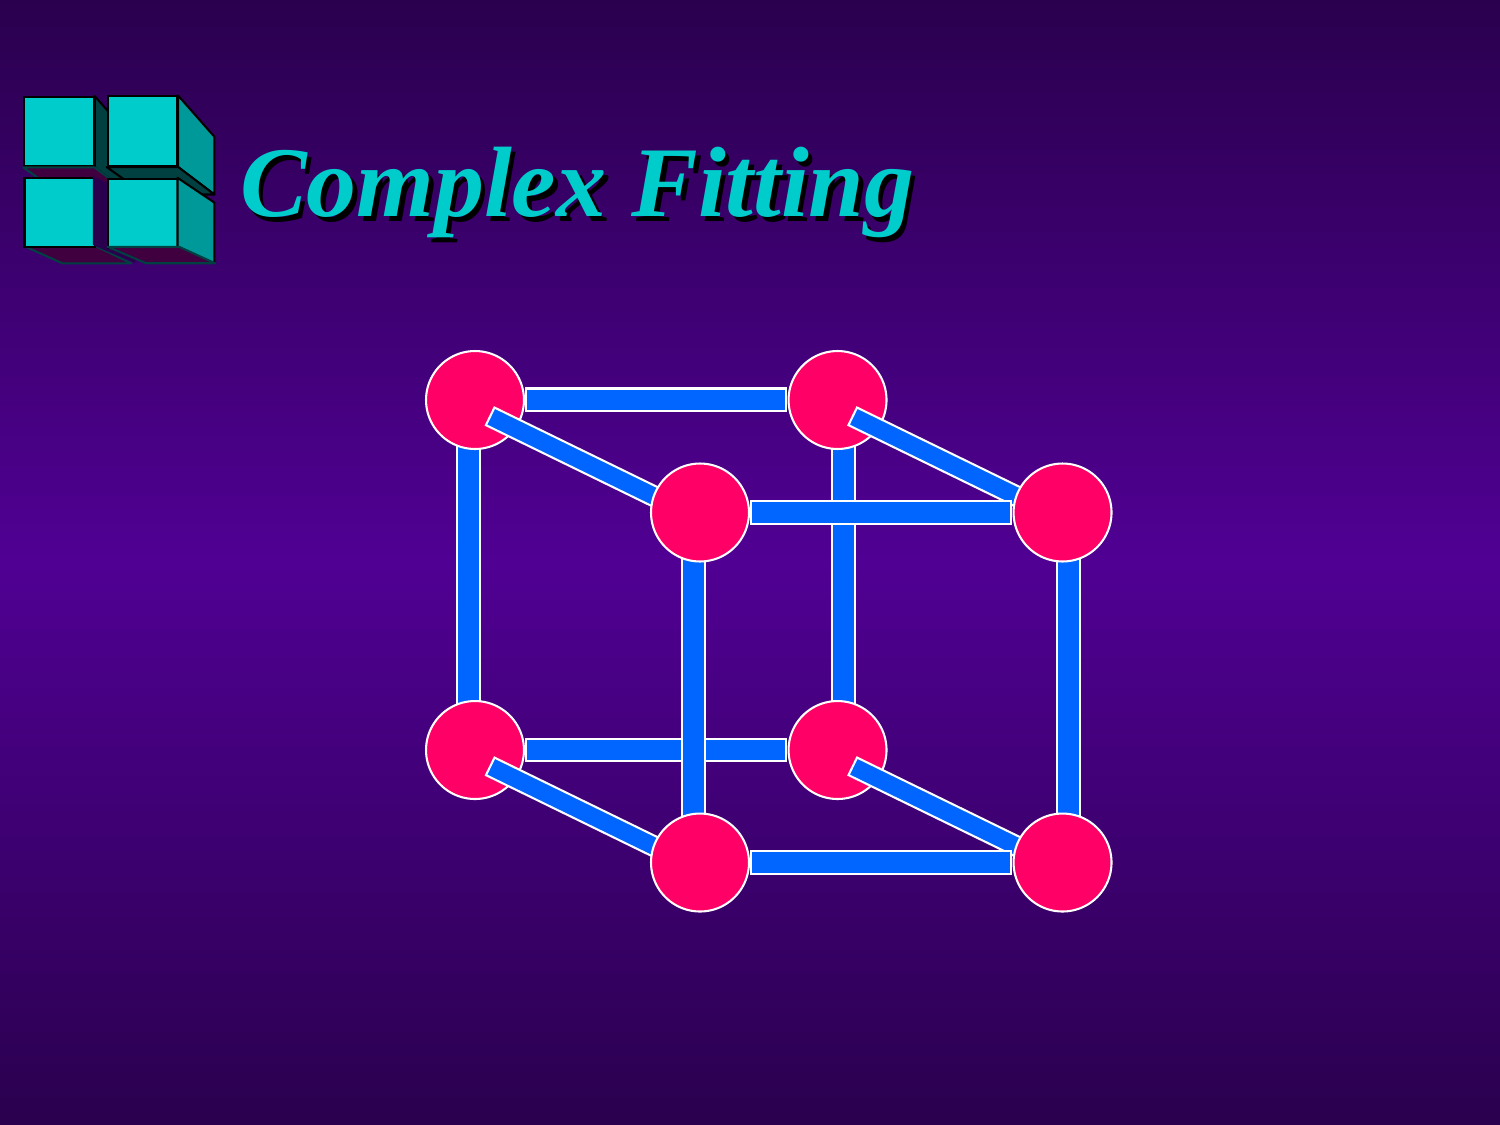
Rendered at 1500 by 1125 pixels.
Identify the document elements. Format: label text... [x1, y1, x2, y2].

text_box [526, 388, 787, 412]
text_box [426, 351, 787, 912]
title Complex Fitting [224, 78, 1388, 288]
text_box [751, 351, 1112, 912]
